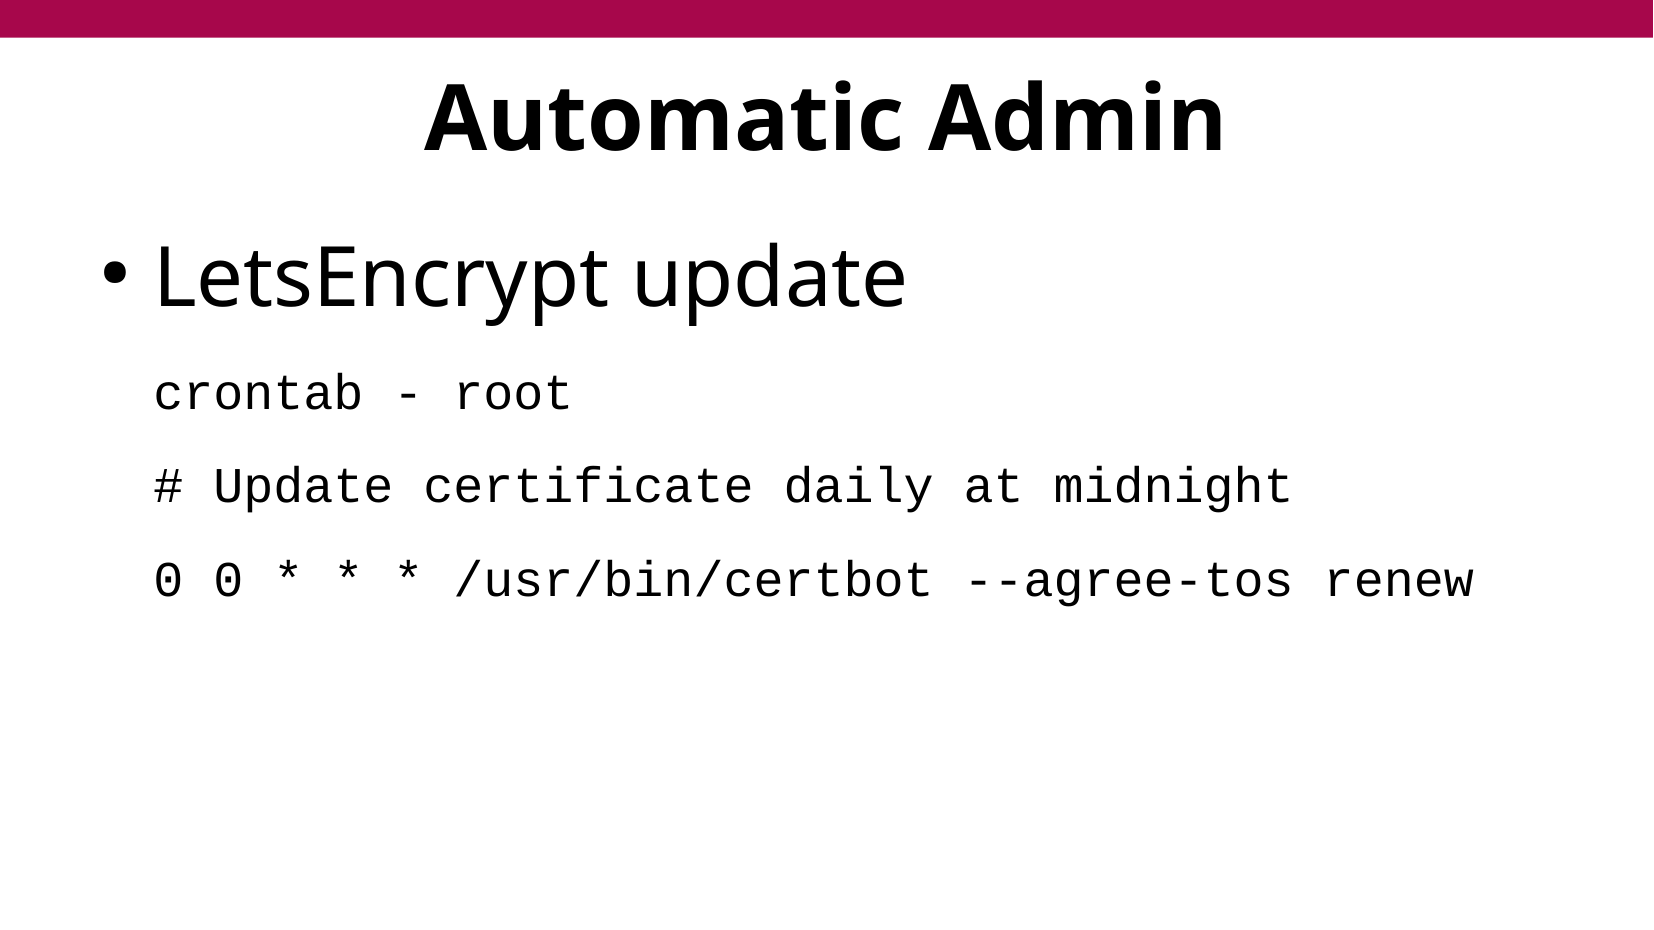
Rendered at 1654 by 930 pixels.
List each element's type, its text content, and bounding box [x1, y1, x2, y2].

list LetsEncrypt update crontab - root # Update certificate daily at midnight 0 0 * * * /usr/bin/certbot --agree-tos renew [82, 217, 1571, 757]
title Automatic Admin [82, 36, 1571, 193]
